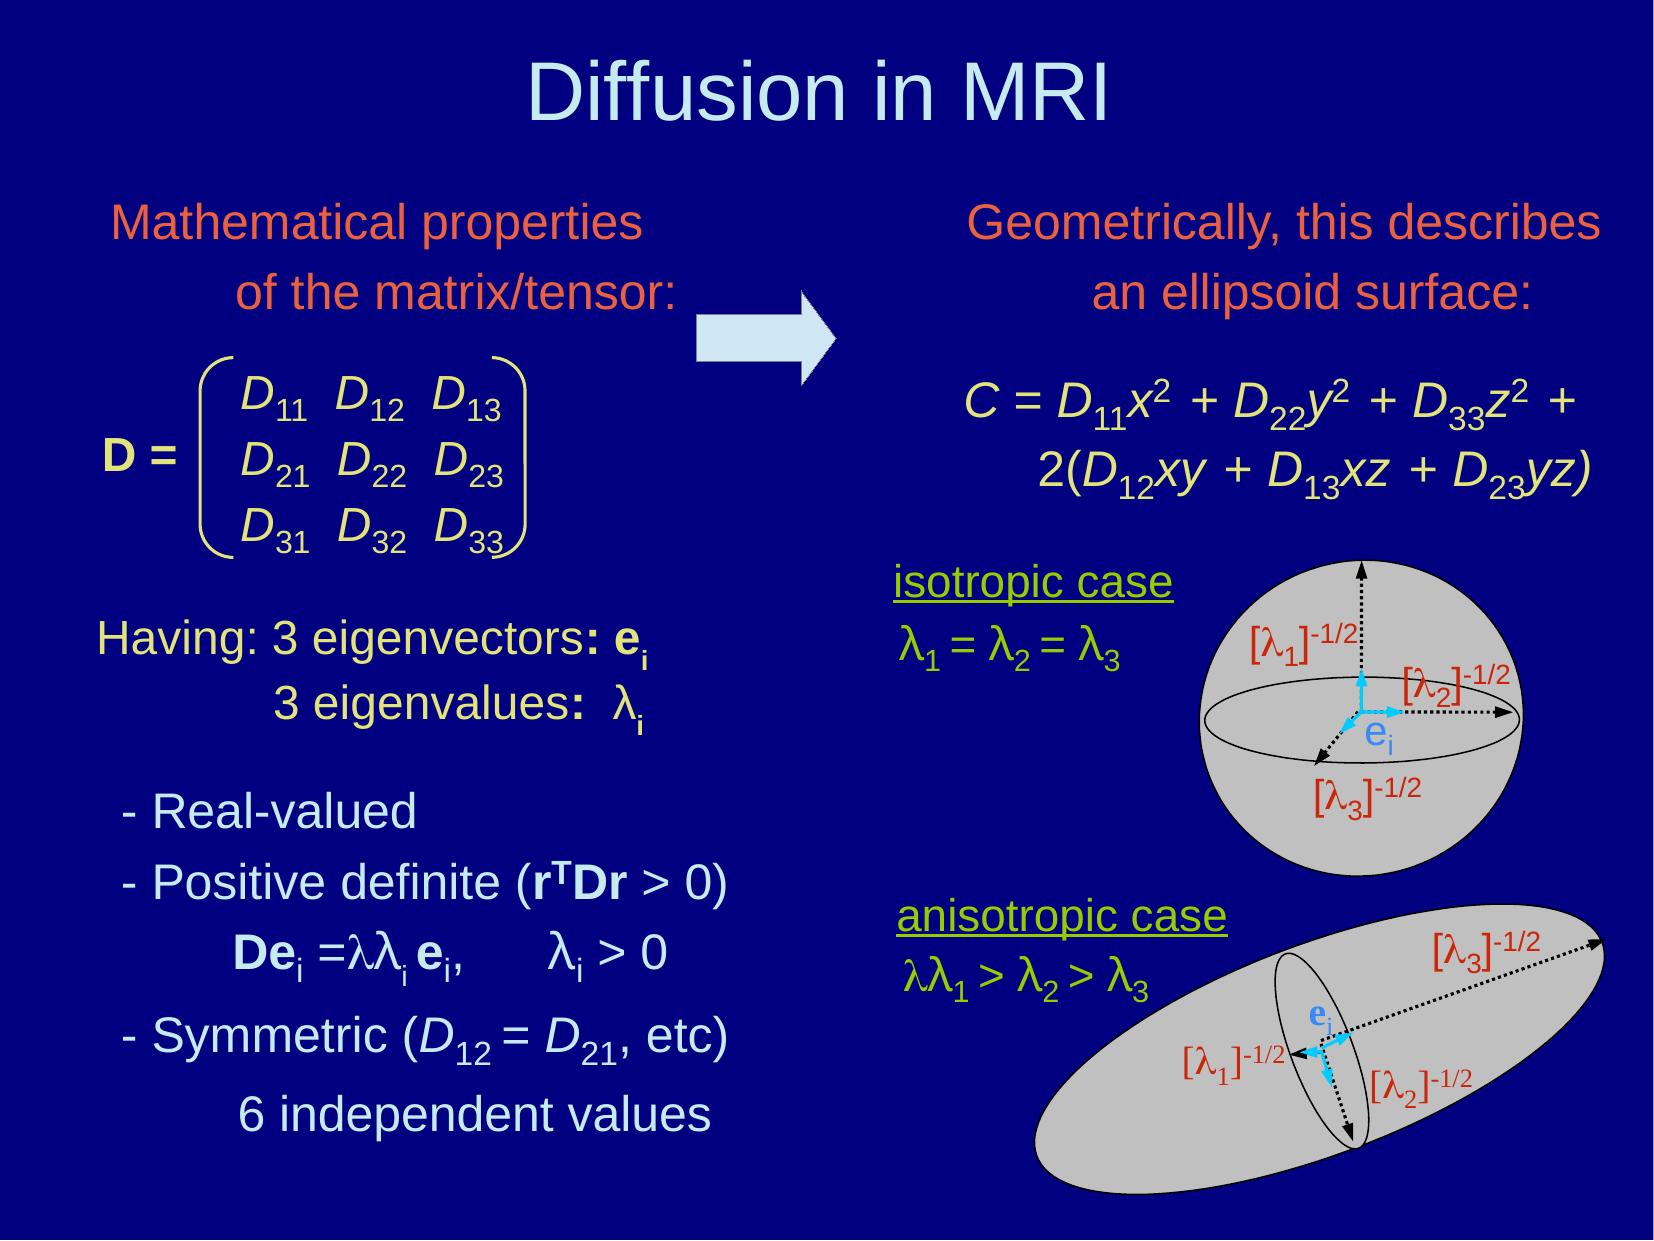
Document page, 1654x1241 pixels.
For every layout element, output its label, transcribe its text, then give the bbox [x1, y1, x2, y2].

text_box ei [1350, 696, 1409, 760]
text_box 3 eigenvalues: λi [258, 664, 672, 749]
title Diffusion in MRI [0, 12, 1639, 163]
text_box [2]-1/2 [1387, 648, 1526, 721]
text_box [1266, 571, 1509, 696]
text_box - Real-valued - Positive definite (rTDr > 0) Dei =λλi ei, λi > 0 - Symmetric (D12 = D21, etc) 6 independent values [38, 772, 806, 1122]
text_box D11 D12 D13 D21 D22 D23 D31 D32 D33 [225, 354, 519, 568]
text_box [1]-1/2 [1234, 607, 1374, 680]
text_box C = D11x2 + D22y2 + D33z2 + 2(D12xy + D13xz + D23yz) [949, 360, 1626, 571]
text_box [1034, 904, 1605, 1195]
text_box Mathematical properties of the matrix/tensor: [95, 181, 796, 328]
text_box [3]-1/2 [1417, 914, 1556, 987]
text_box [1]-1/2 [1167, 1028, 1301, 1098]
text_box anisotropic case [882, 878, 1297, 949]
text_box D = [87, 416, 193, 489]
text_box λ1 = λ2 = λ3 [872, 606, 1210, 685]
text_box Having: 3 eigenvectors: ei [81, 599, 677, 684]
text_box [2]-1/2 [1354, 1052, 1519, 1122]
text_box Geometrically, this describes an ellipsoid surface: [951, 181, 1654, 328]
text_box λλ1 > λ2 > λ3 [888, 937, 1174, 1016]
text_box isotropic case [878, 544, 1266, 669]
text_box ei [1294, 978, 1348, 1048]
text_box [696, 290, 837, 386]
text_box [3]-1/2 [1298, 760, 1437, 833]
text_box [1199, 669, 1524, 877]
